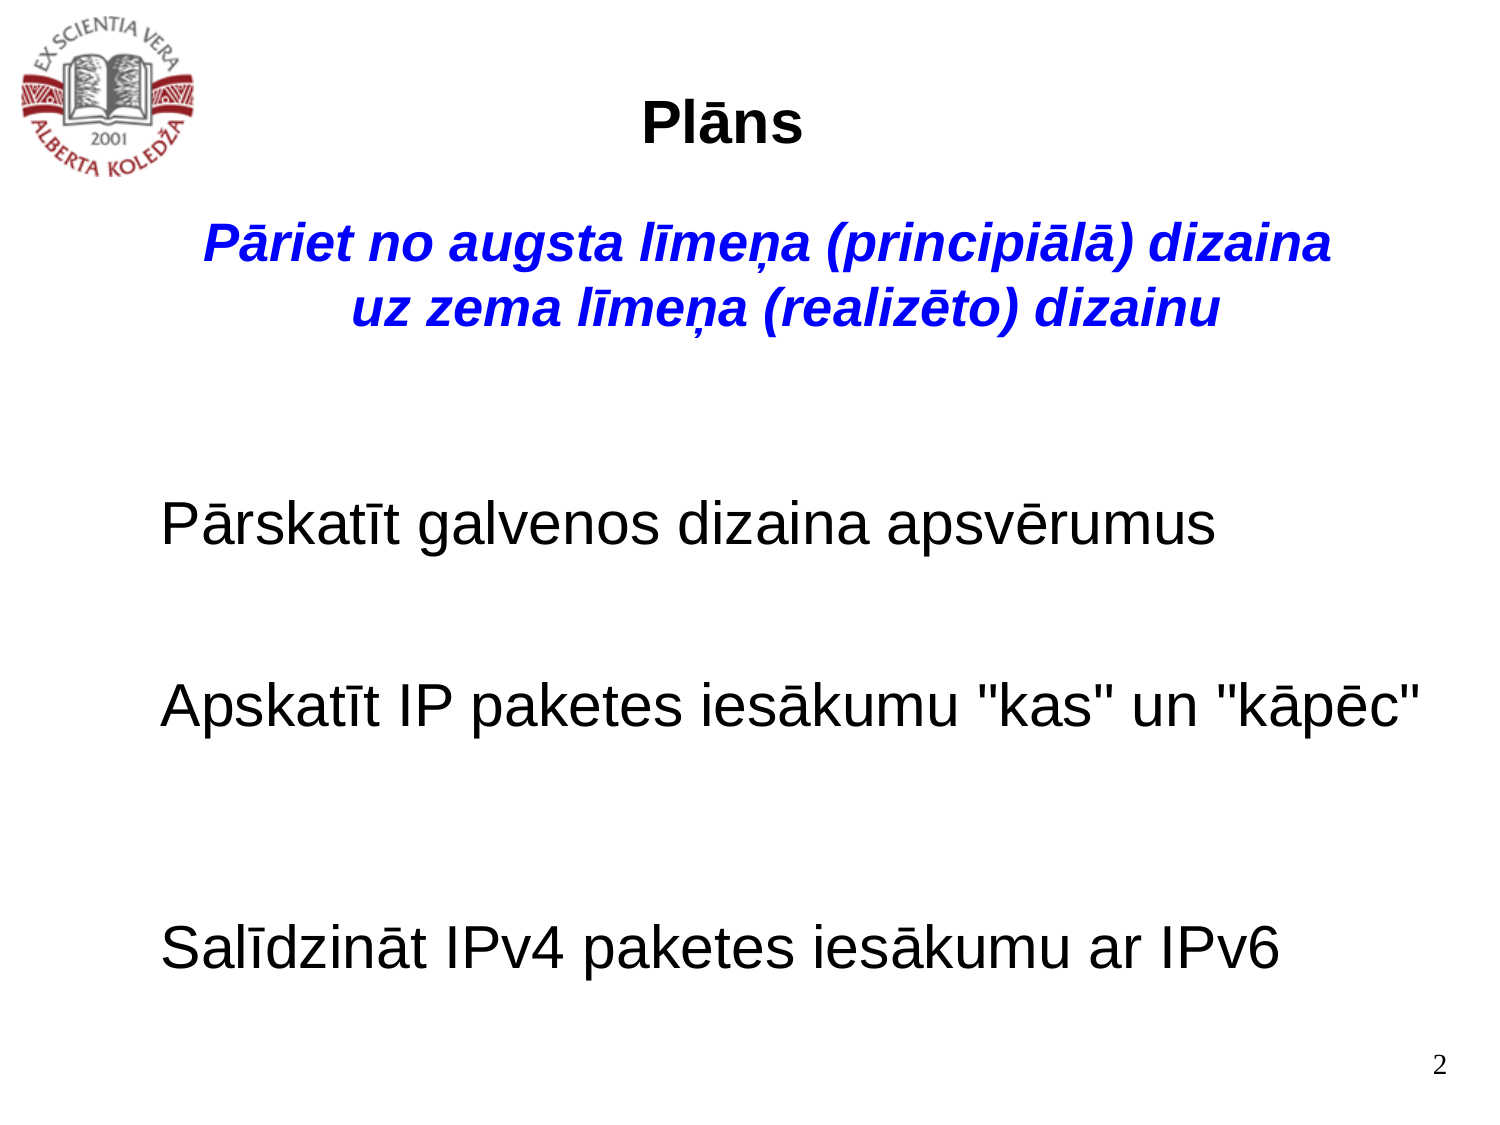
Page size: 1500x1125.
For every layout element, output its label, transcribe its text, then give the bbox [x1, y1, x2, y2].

title Plāns [50, 62, 1374, 175]
picture [21, 16, 194, 177]
list Pāriet no augsta līmeņa (principiālā) dizaina uz zema līmeņa (realizēto) dizainu Pārskatīt galvenos dizaina apsvērumus Apskatīt IP paketes iesākumu "kas" un "kāpēc" Salīdzināt IPv4 paketes iesākumu ar IPv6 [74, 200, 1463, 1101]
